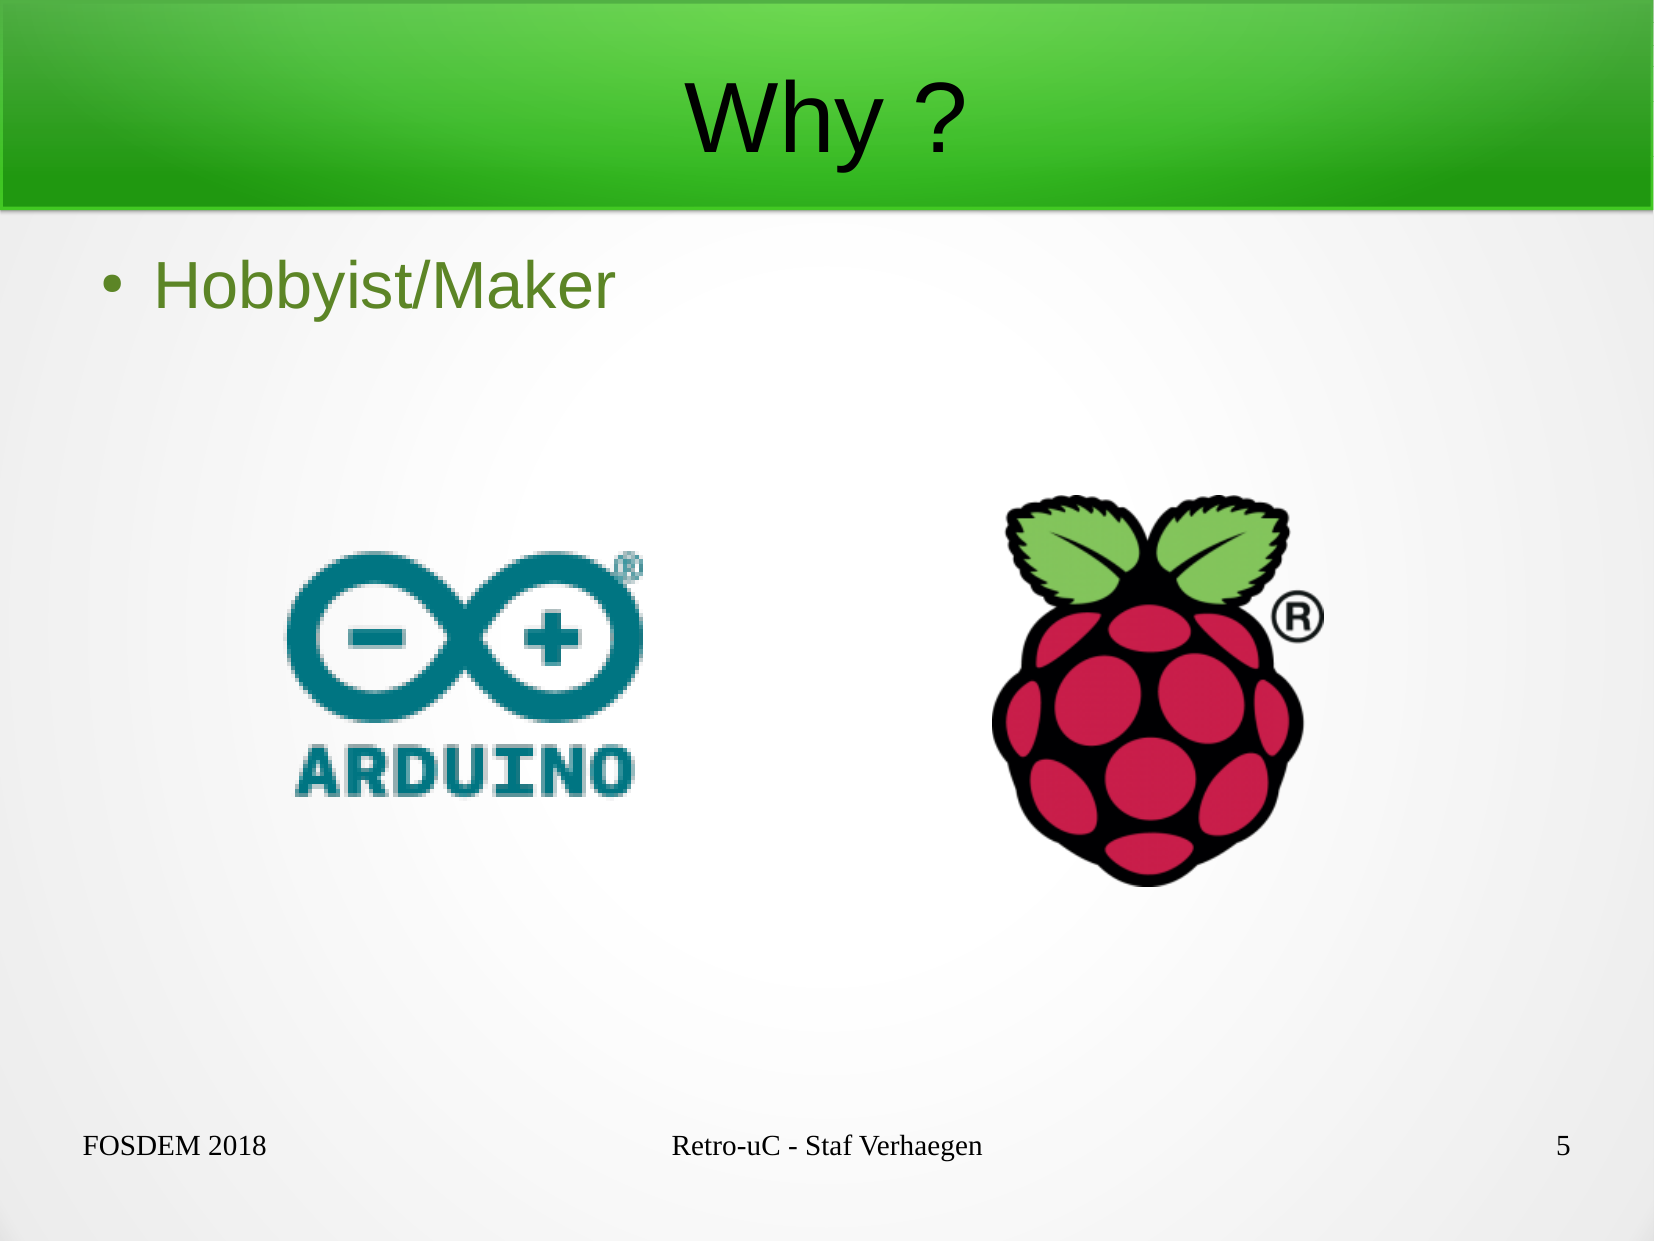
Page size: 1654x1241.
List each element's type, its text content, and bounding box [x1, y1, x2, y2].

list Hobbyist/Maker [82, 248, 1571, 1087]
title Why ? [82, 47, 1571, 189]
picture [259, 519, 668, 830]
picture [992, 495, 1324, 887]
